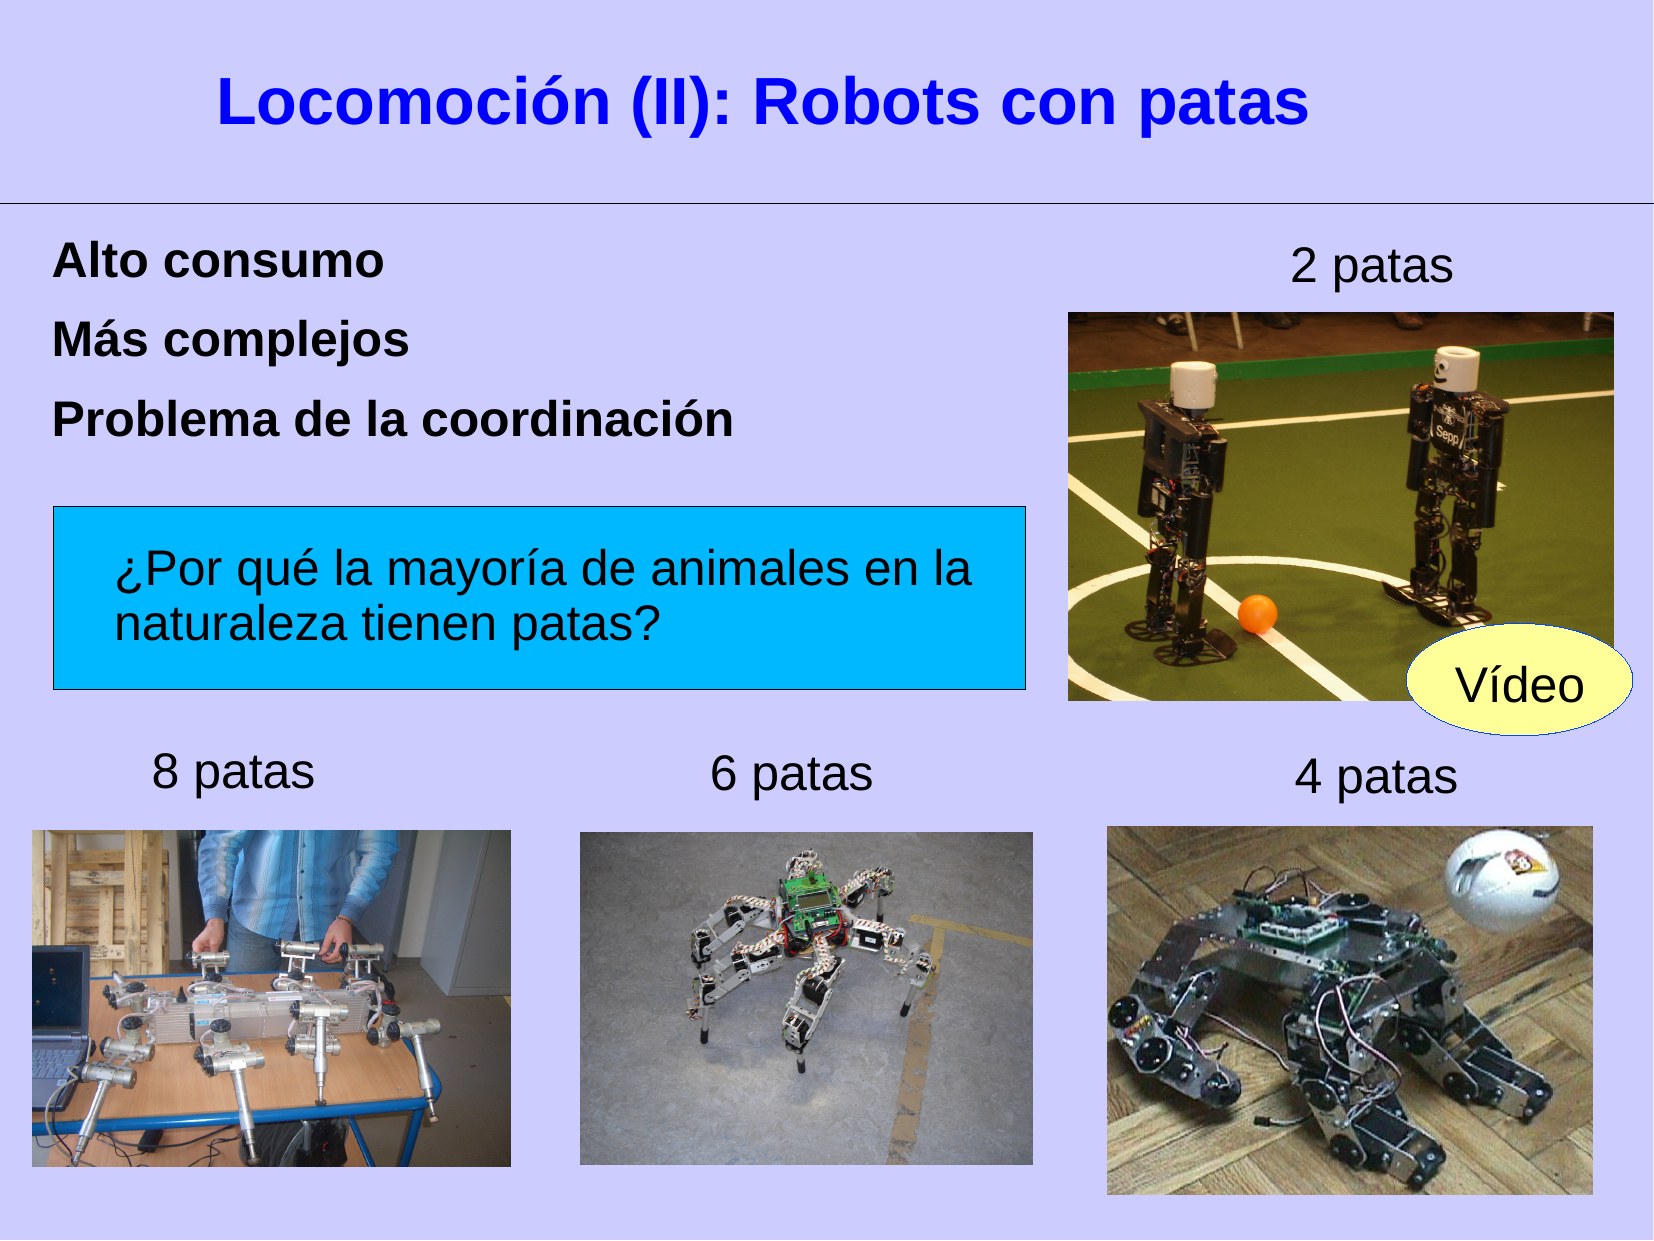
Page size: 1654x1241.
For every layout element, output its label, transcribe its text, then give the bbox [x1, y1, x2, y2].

text_box 2 patas [1290, 236, 1451, 293]
text_box [1406, 623, 1633, 736]
picture [32, 830, 511, 1167]
text_box Alto consumo Más complejos Problema de la coordinación [37, 232, 1041, 447]
text_box ¿Por qué la mayoría de animales en la naturaleza tienen patas? [114, 539, 1004, 653]
picture [1107, 826, 1593, 1195]
text_box 8 patas [151, 743, 313, 800]
text_box Vídeo [1454, 657, 1585, 714]
text_box [53, 506, 1026, 690]
picture [1068, 312, 1614, 701]
title Locomoción (II): Robots con patas [126, 0, 1402, 191]
text_box 4 patas [1294, 747, 1456, 804]
text_box 6 patas [709, 745, 871, 802]
picture [580, 832, 1033, 1165]
